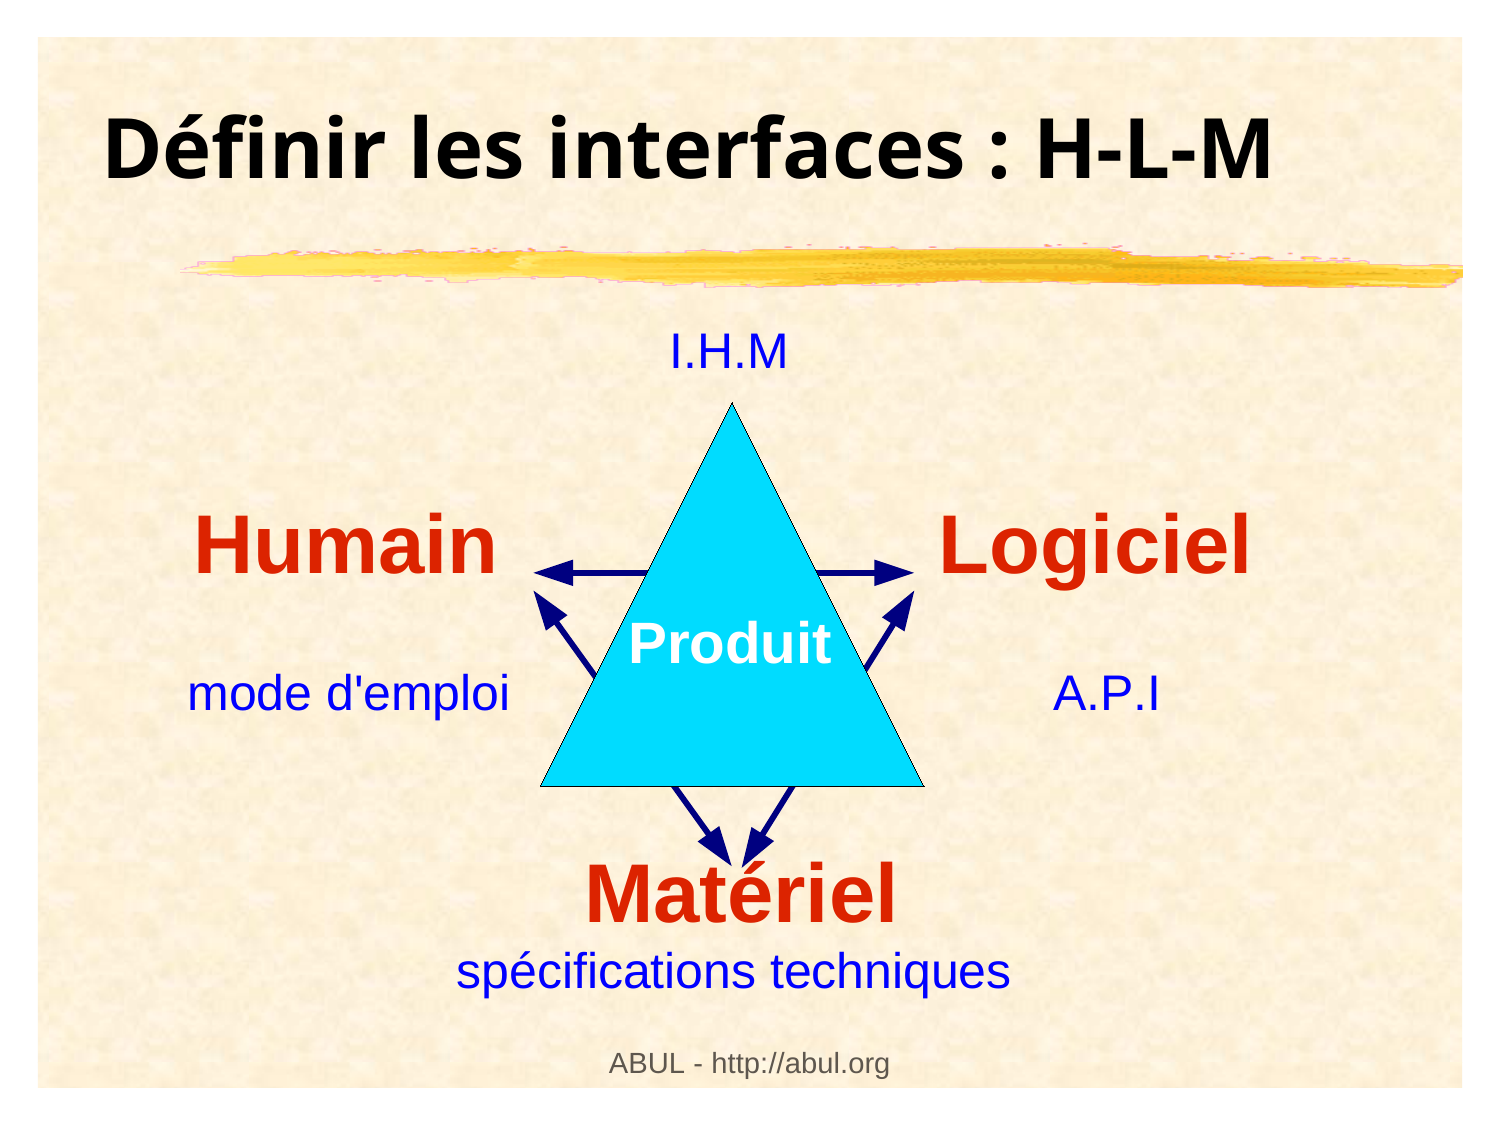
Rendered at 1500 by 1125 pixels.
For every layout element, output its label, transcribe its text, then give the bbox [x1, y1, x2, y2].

text_box Produit [558, 610, 902, 687]
title Définir les interfaces : H-L-M [101, 39, 1312, 253]
text_box Logiciel [835, 498, 1357, 606]
text_box Matériel [481, 846, 1003, 943]
text_box [540, 687, 925, 787]
picture [37, 37, 1463, 1088]
text_box Humain [85, 498, 607, 606]
text_box mode d'emploi [176, 665, 522, 728]
text_box [628, 402, 836, 610]
text_box I.H.M [572, 323, 888, 386]
text_box spécifications techniques [406, 943, 1062, 1006]
text_box A.P.I [950, 665, 1266, 728]
